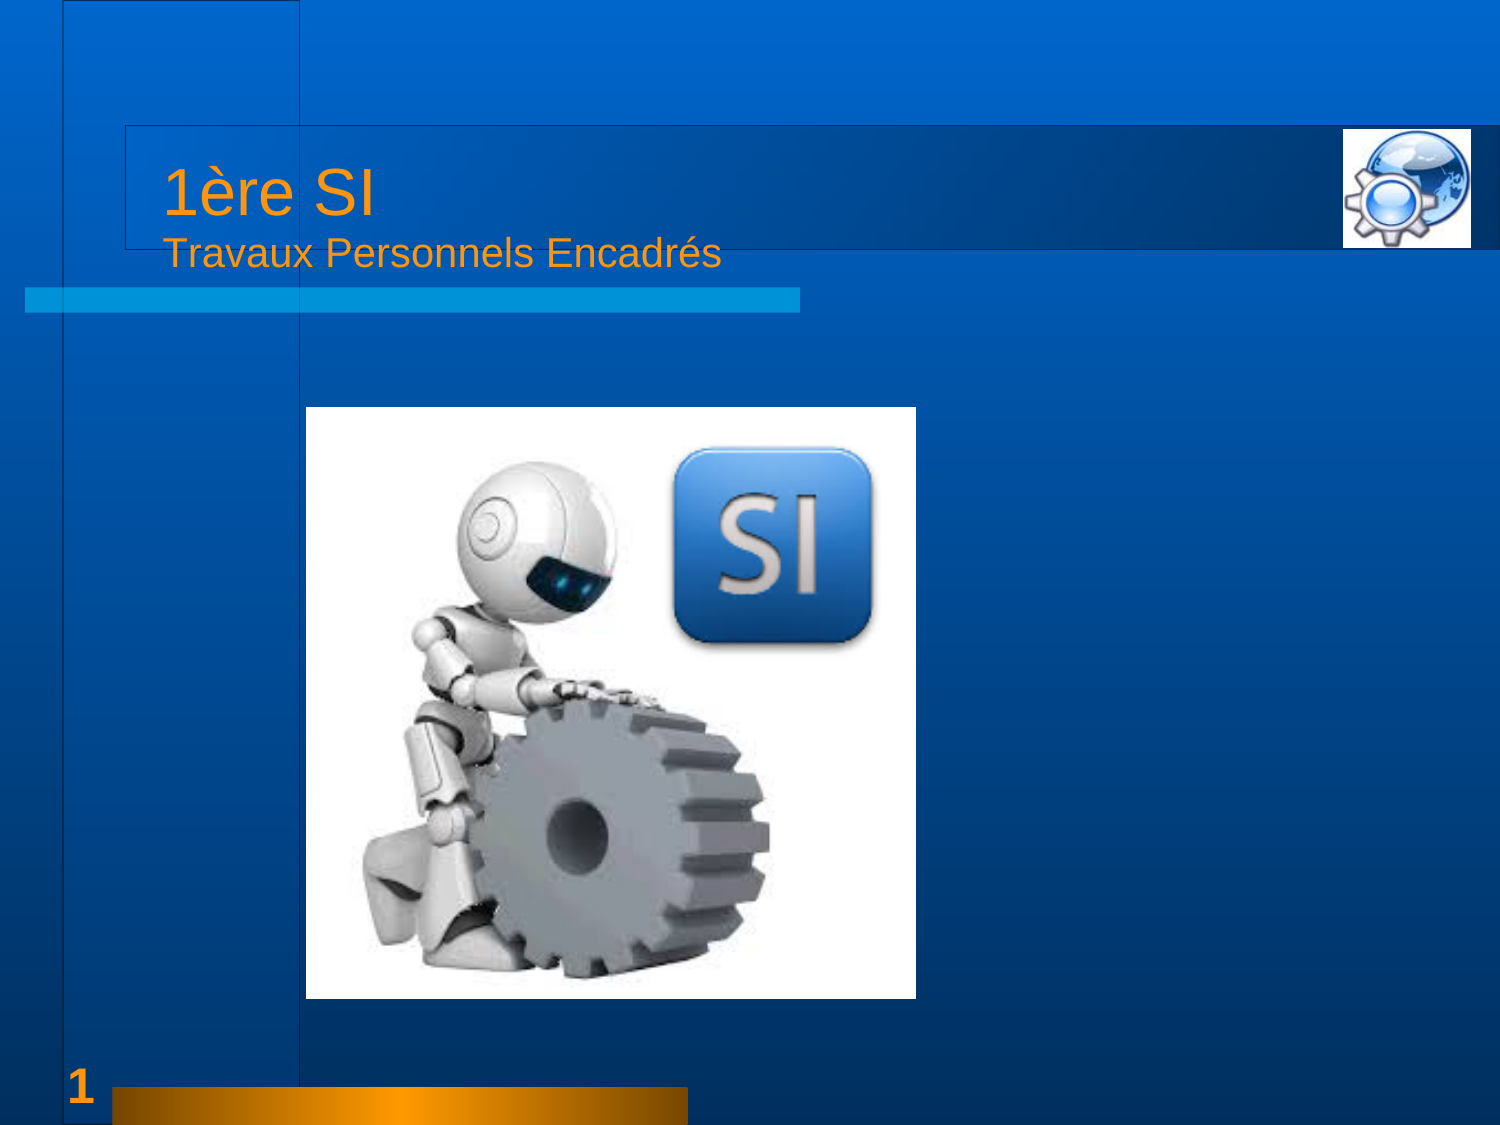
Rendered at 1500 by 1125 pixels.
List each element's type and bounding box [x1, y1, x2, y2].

picture [306, 407, 916, 999]
picture [1343, 129, 1471, 248]
